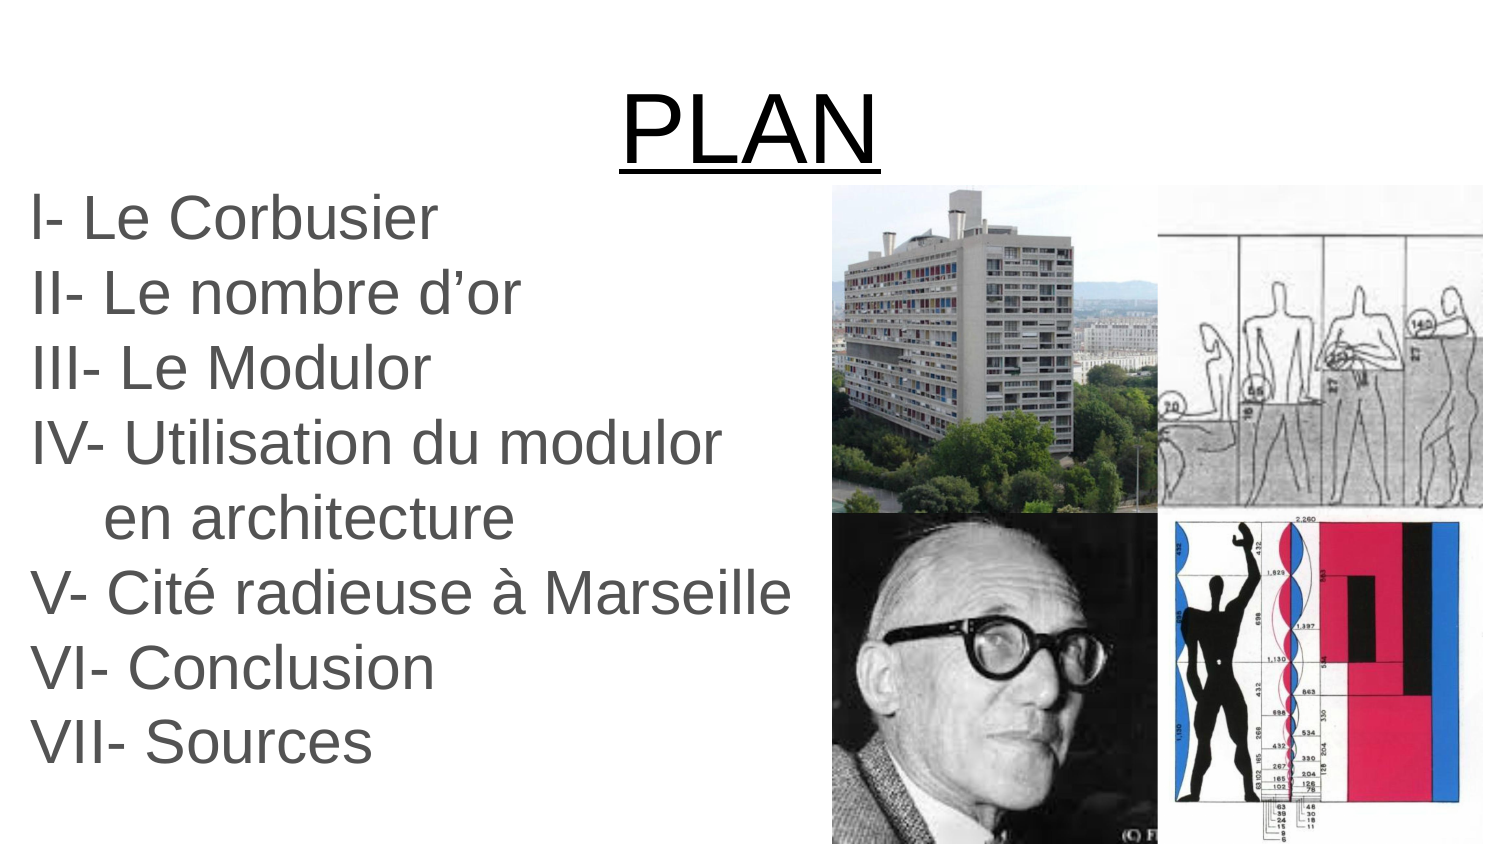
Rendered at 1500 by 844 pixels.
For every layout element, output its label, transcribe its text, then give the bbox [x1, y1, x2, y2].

title PLAN [0, 0, 1500, 199]
picture [832, 185, 1483, 844]
text_box l- Le Corbusier II- Le nombre d’or III- Le Modulor IV- Utilisation du modulor en architecture V- Cité radieuse à Marseille VI- Conclusion VII- Sources [15, 161, 1500, 814]
